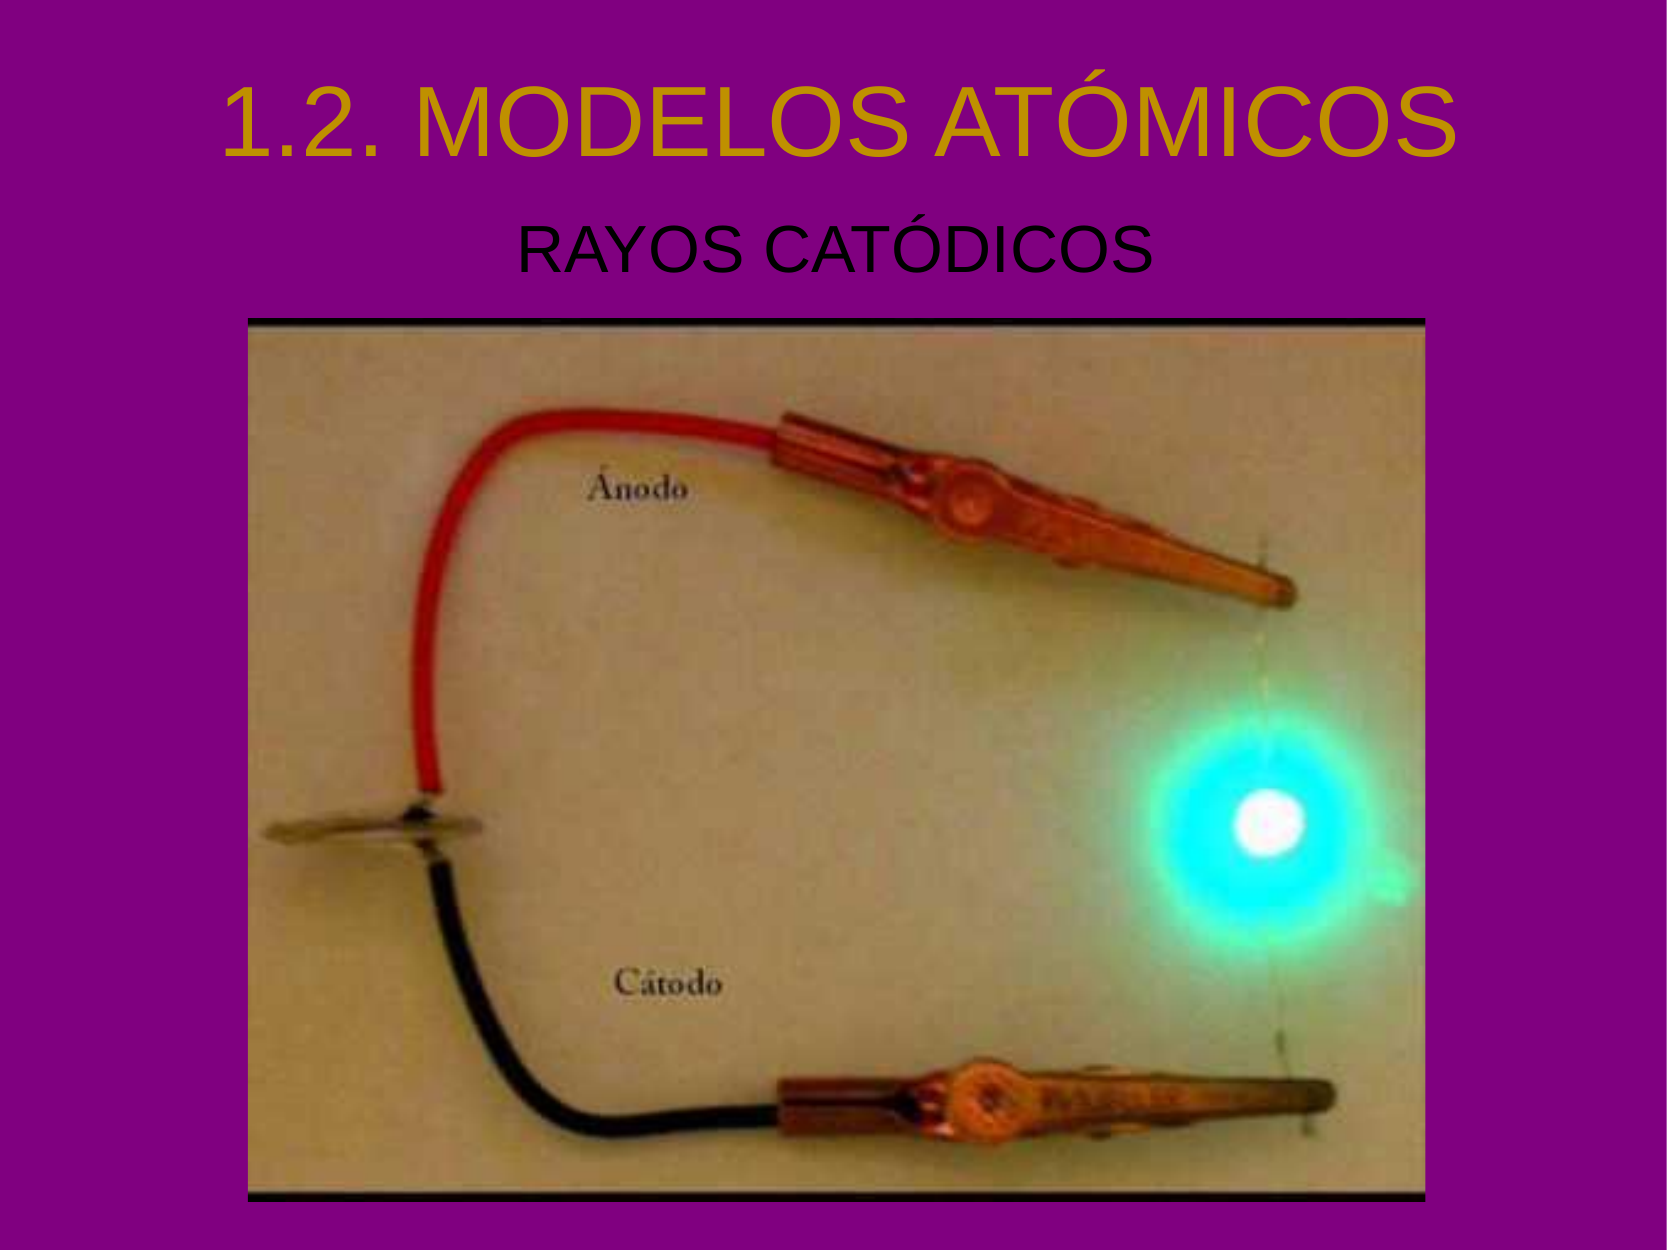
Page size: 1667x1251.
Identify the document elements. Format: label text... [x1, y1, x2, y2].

text_box [247, 318, 1426, 1202]
list RAYOS CATÓDICOS [47, 200, 1624, 1209]
title 1.2. MODELOS ATÓMICOS [50, 50, 1630, 213]
